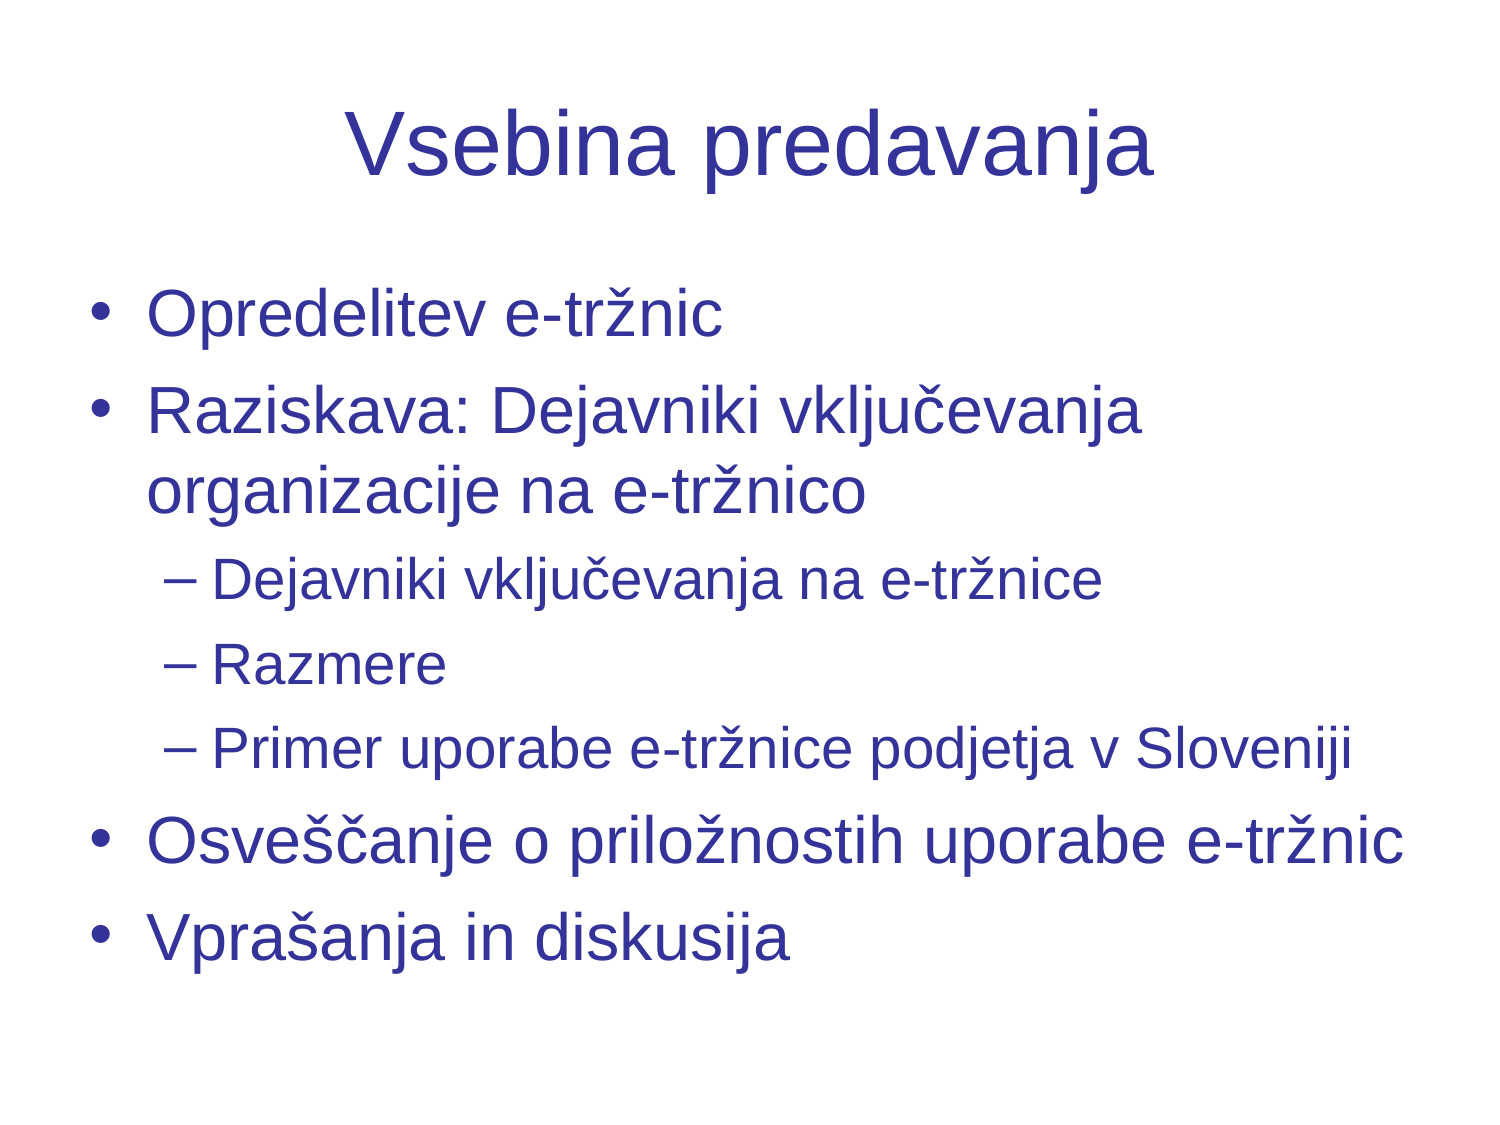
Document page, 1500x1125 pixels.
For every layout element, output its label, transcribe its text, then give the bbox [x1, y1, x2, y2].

list Opredelitev e-tržnic Raziskava: Dejavniki vključevanja organizacije na e-tržnico Dejavniki vključevanja na e-tržnice Razmere Primer uporabe e-tržnice podjetja v Sloveniji Osveščanje o priložnostih uporabe e-tržnic Vprašanja in diskusija [75, 262, 1426, 1062]
title Vsebina predavanja [75, 45, 1426, 233]
